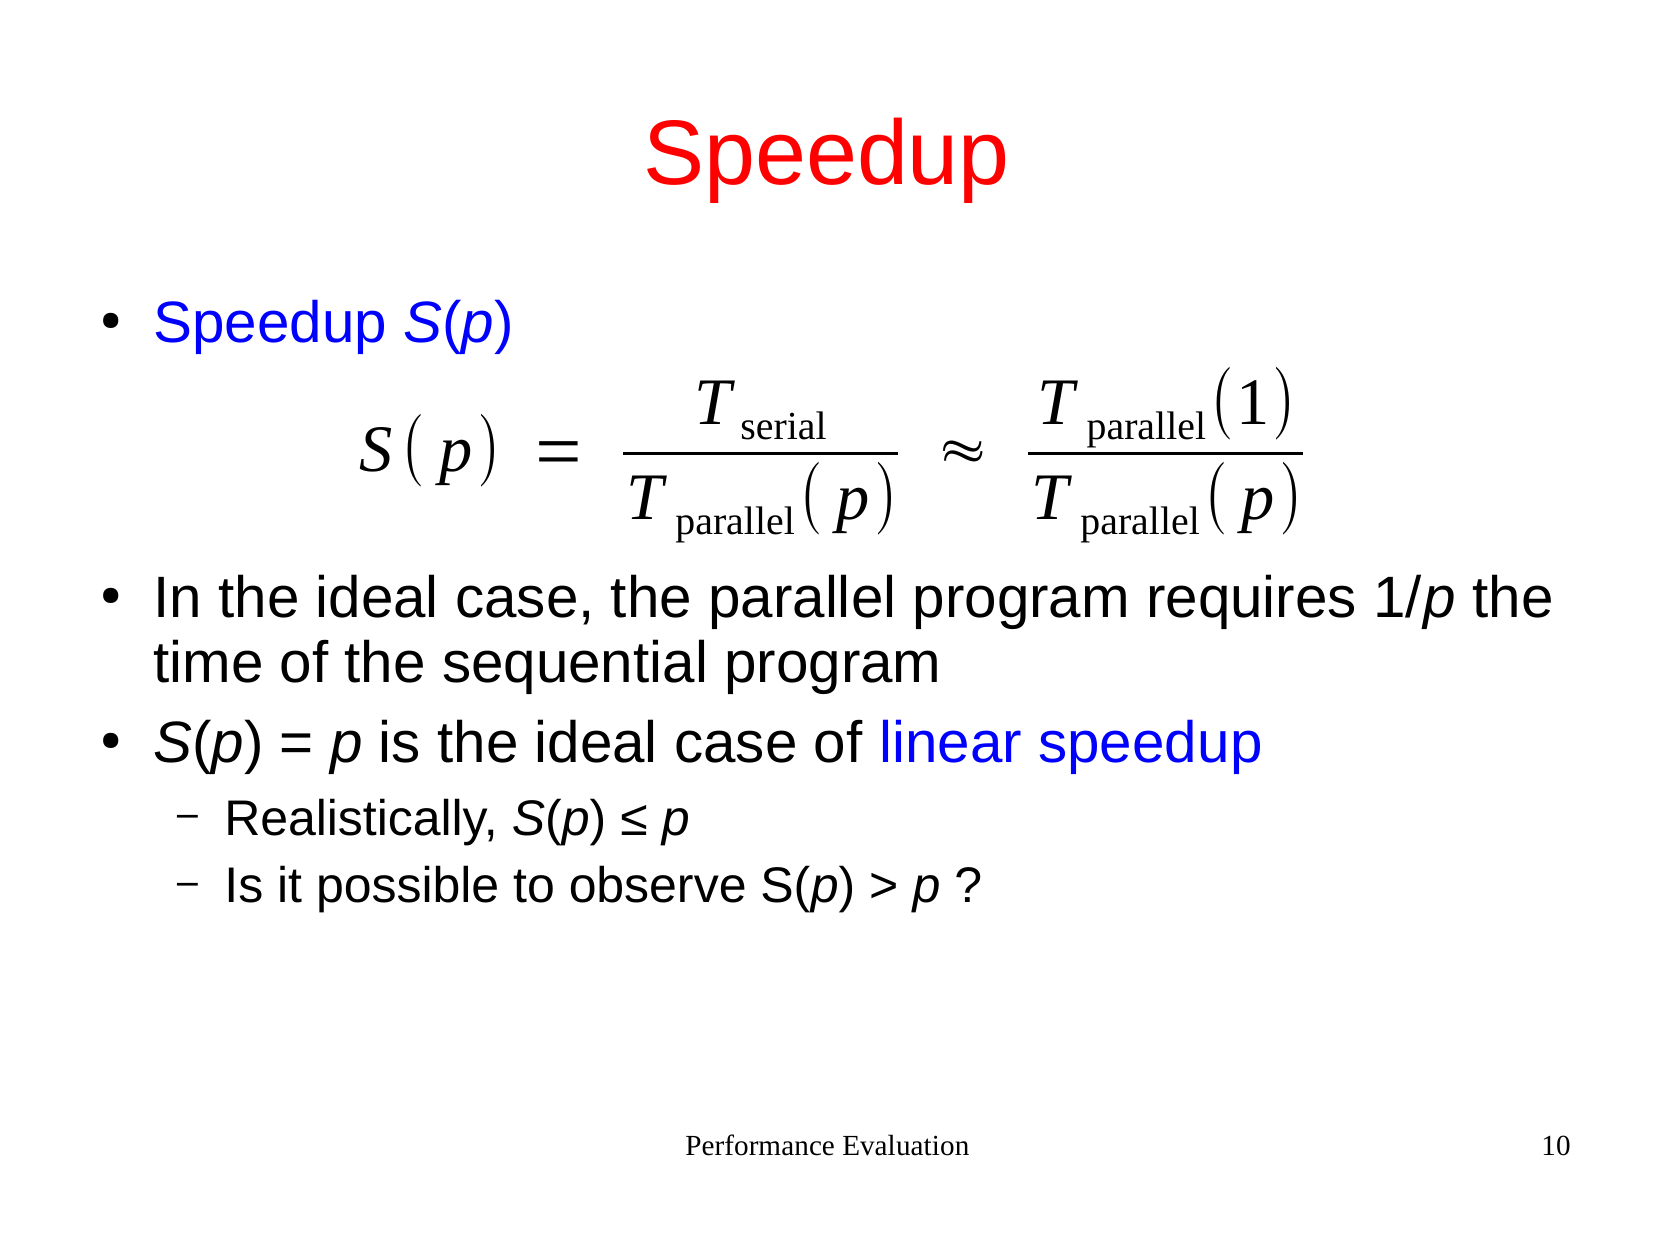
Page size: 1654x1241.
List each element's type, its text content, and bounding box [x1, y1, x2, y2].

list Speedup S(p) In the ideal case, the parallel program requires 1/p the time of the sequential program S(p) = p is the ideal case of linear speedup Realistically, S(p) ≤ p Is it possible to observe S(p) > p ? [82, 290, 1571, 1109]
chart [350, 363, 1313, 543]
title Speedup [82, 49, 1571, 257]
